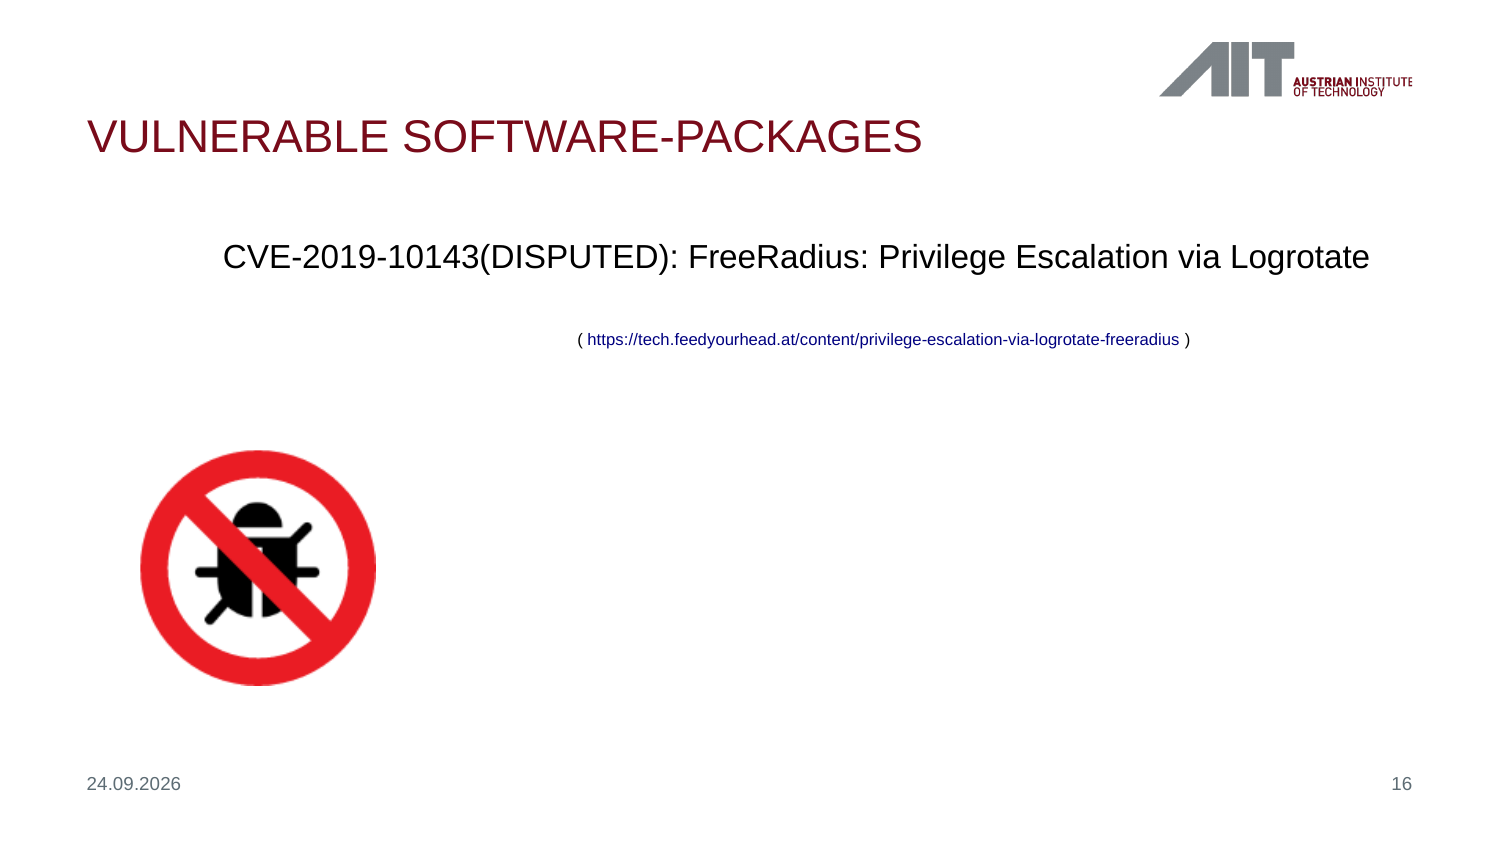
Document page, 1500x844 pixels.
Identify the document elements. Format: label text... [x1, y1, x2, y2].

slide_number 18.11.2022 [86, 771, 400, 800]
picture [139, 449, 376, 686]
text_box ( https://tech.feedyourhead.at/content/privilege-escalation-via-logrotate-freeradius ) [562, 322, 1426, 376]
slide_number <number> [1113, 772, 1413, 800]
list CVE-2019-10143(DISPUTED): FreeRadius: Privilege Escalation via Logrotate [187, 234, 1376, 563]
title Vulnerable software-packages [86, 43, 1117, 162]
